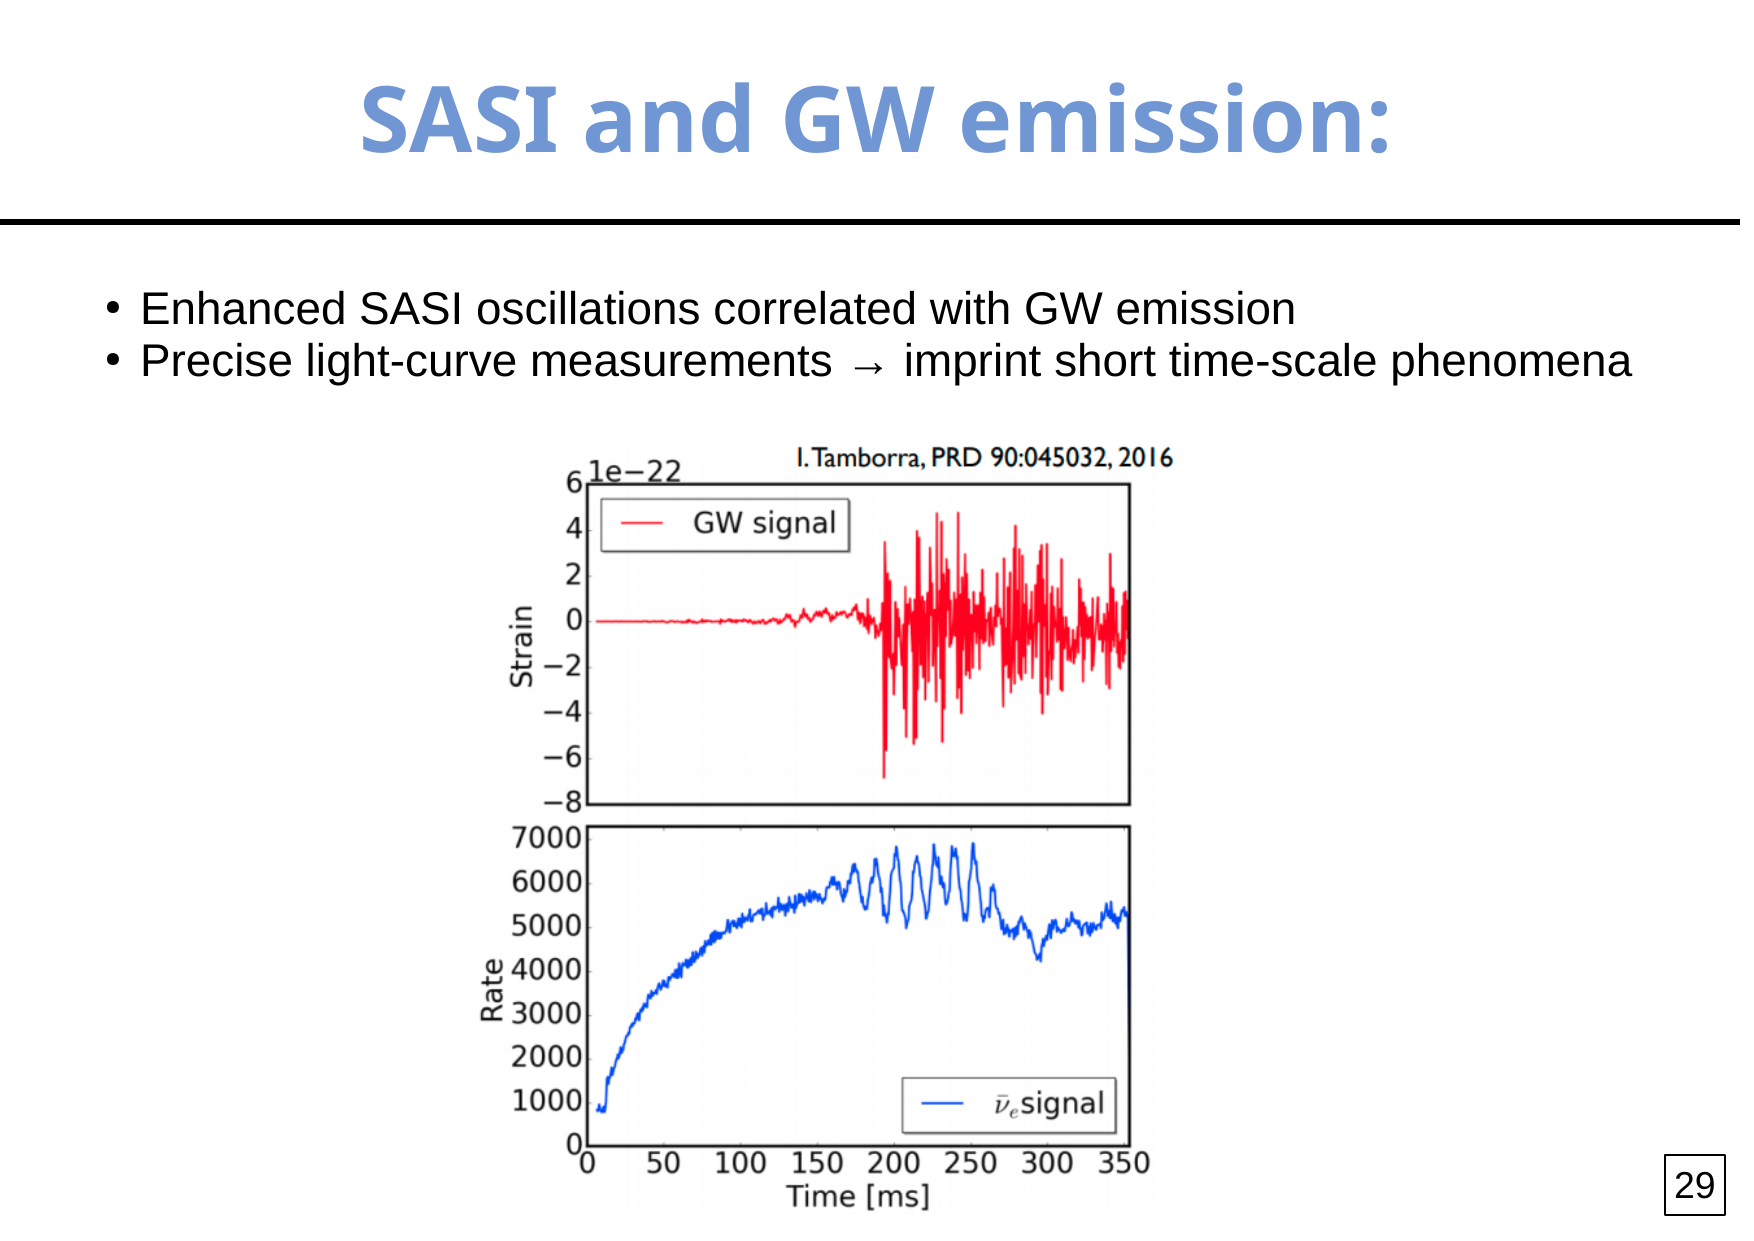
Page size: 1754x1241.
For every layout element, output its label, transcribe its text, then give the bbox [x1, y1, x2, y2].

text_box 29 [1665, 1155, 1726, 1216]
text_box SASI and GW emission: [87, 12, 1666, 219]
picture [459, 445, 1186, 1216]
text_box Enhanced SASI oscillations correlated with GW emission Precise light-curve measurements → imprint short time-scale phenomena [90, 276, 1651, 445]
